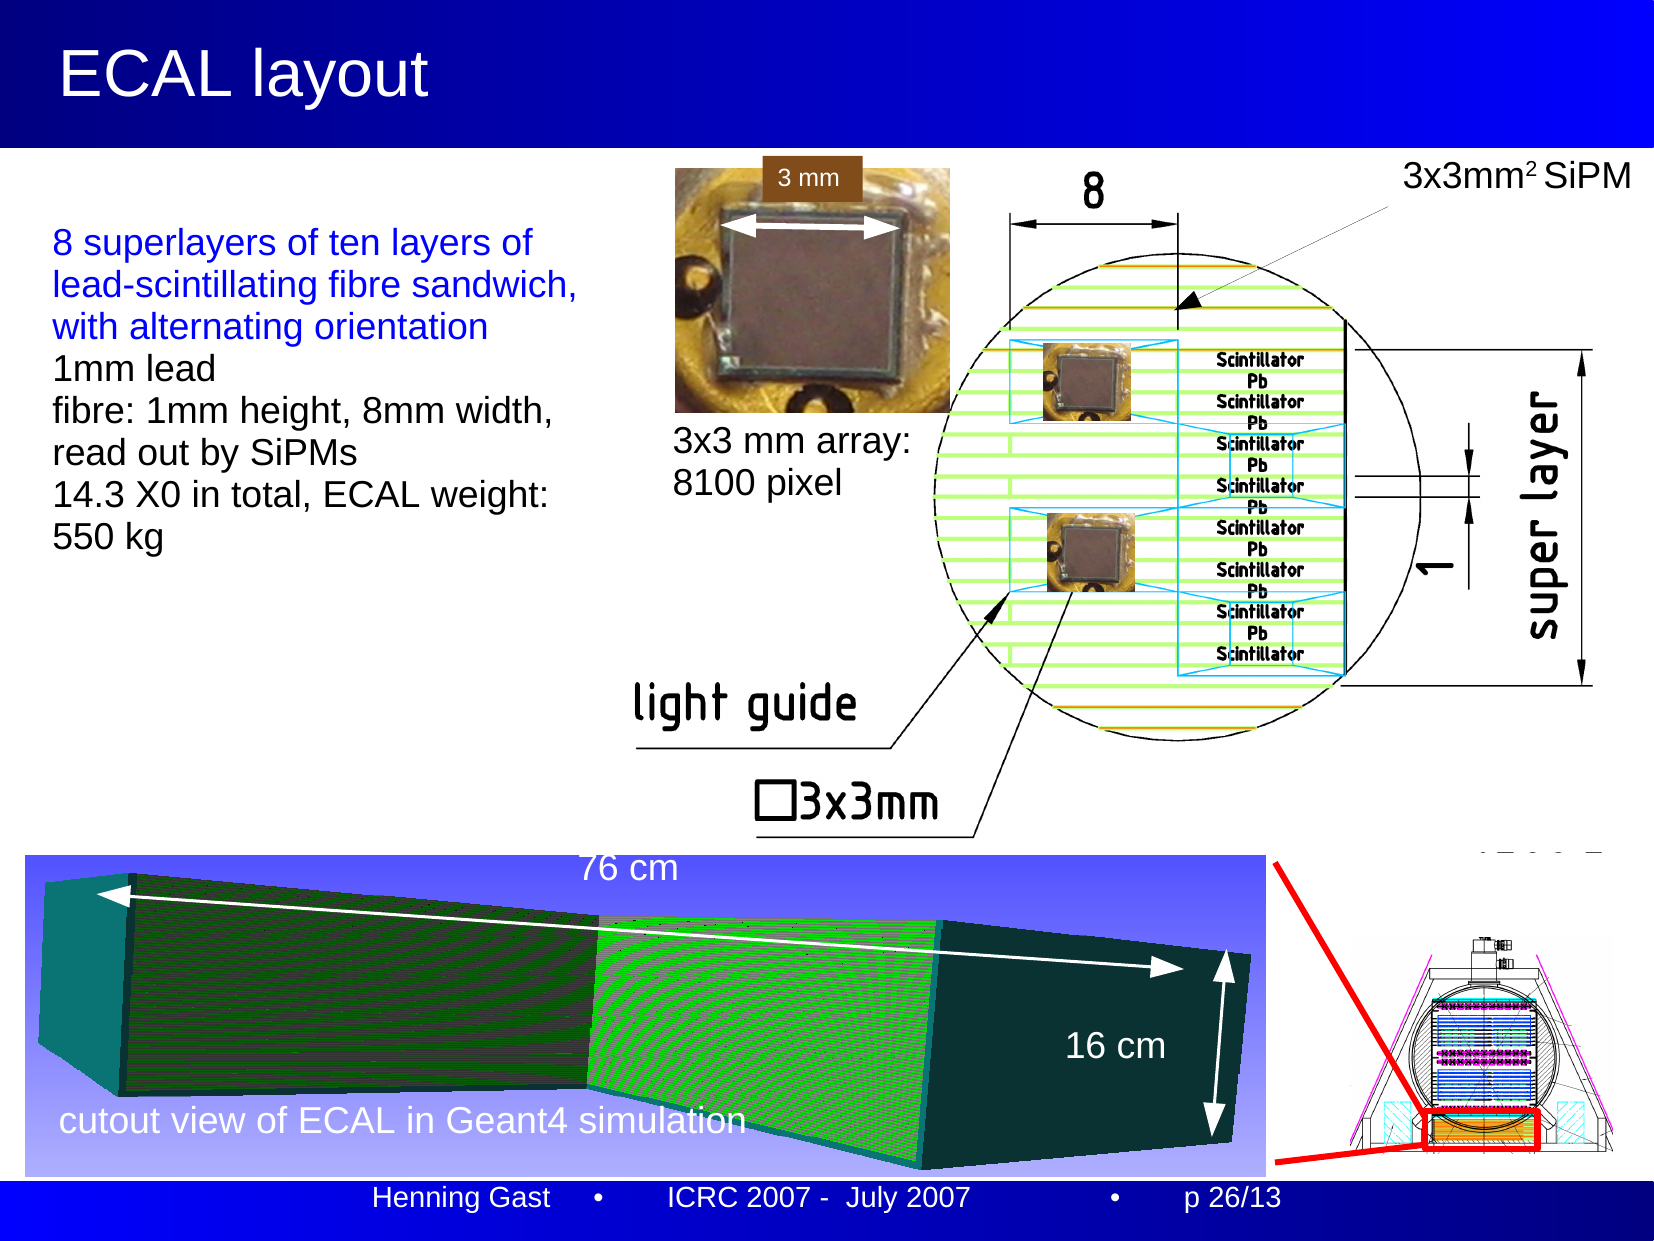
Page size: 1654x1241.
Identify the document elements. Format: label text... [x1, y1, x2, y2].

title ECAL layout [0, 0, 1654, 148]
text_box 3 mm [762, 155, 863, 202]
text_box 8 superlayers of ten layers of lead-scintillating fibre sandwich, with alternating orientation 1mm lead fibre: 1mm height, 8mm width, read out by SiPMs 14.3 X0 in total, ECAL weight: 550 kg [37, 214, 601, 648]
picture [600, 162, 1613, 853]
text_box 16 cm [1050, 1016, 1201, 1079]
picture [25, 855, 1266, 1177]
picture [1350, 937, 1613, 1154]
picture [1350, 998, 1422, 1150]
text_box cutout view of ECAL in Geant4 simulation [43, 1091, 901, 1154]
text_box 3x3mm2 SiPM [1387, 147, 1648, 210]
text_box 3x3 mm array: 8100 pixel [657, 412, 946, 521]
picture [1428, 1114, 1534, 1146]
text_box 76 cm [562, 839, 713, 901]
